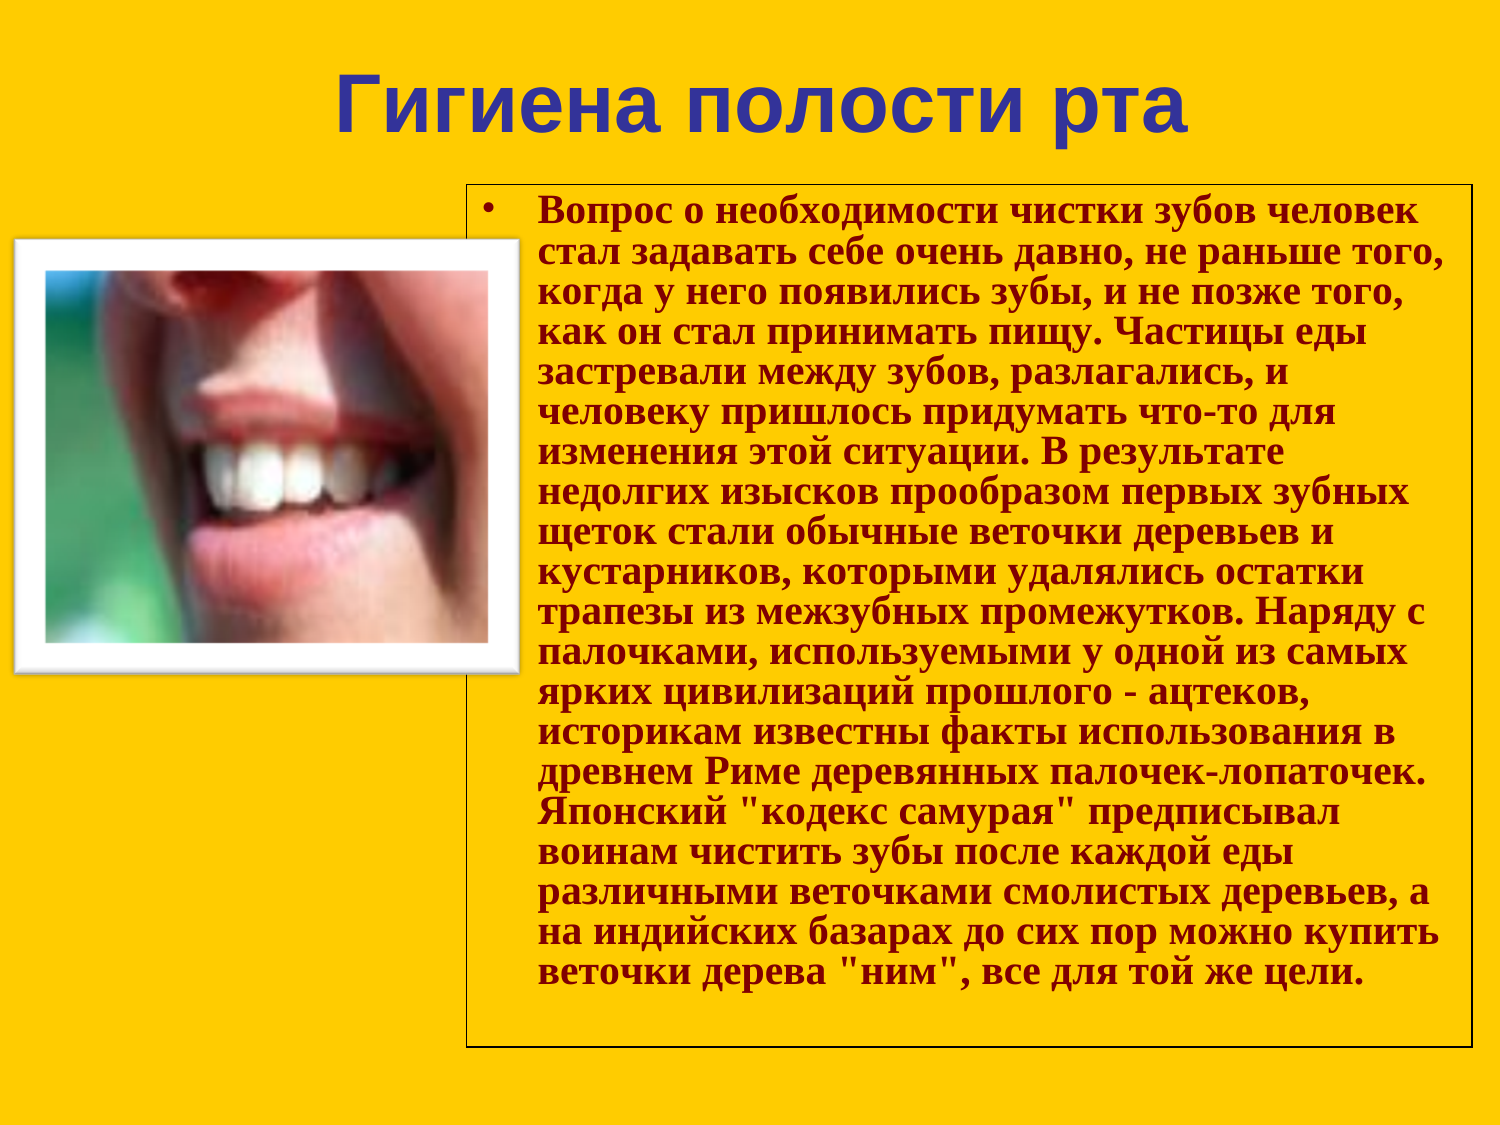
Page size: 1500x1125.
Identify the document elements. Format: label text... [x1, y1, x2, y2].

title Гигиена полости рта [194, 54, 1329, 145]
list Вопрос о необходимости чистки зубов человек стал задавать себе очень давно, не раньше того, когда у него появились зубы, и не позже того, как он стал принимать пищу. Частицы еды застревали между зубов, разлагались, и человеку пришлось придумать что-то для изменения этой ситуации. В результате недолгих изысков прообразом первых зубных щеток стали обычные веточки деревьев и кустарников, которыми удалялись остатки трапезы из межзубных промежутков. Наряду с палочками, используемыми у одной из самых ярких цивилизаций прошлого - ацтеков, историкам известны факты использования в древнем Риме деревянных палочек-лопаточек. Японский "кодекс самурая" предписывал воинам чистить зубы после каждой еды различными веточками смолистых деревьев, а на индийских базарах до сих пор можно купить веточки дерева "ним", все для той же цели. [466, 184, 1473, 1047]
picture [3, 228, 529, 684]
